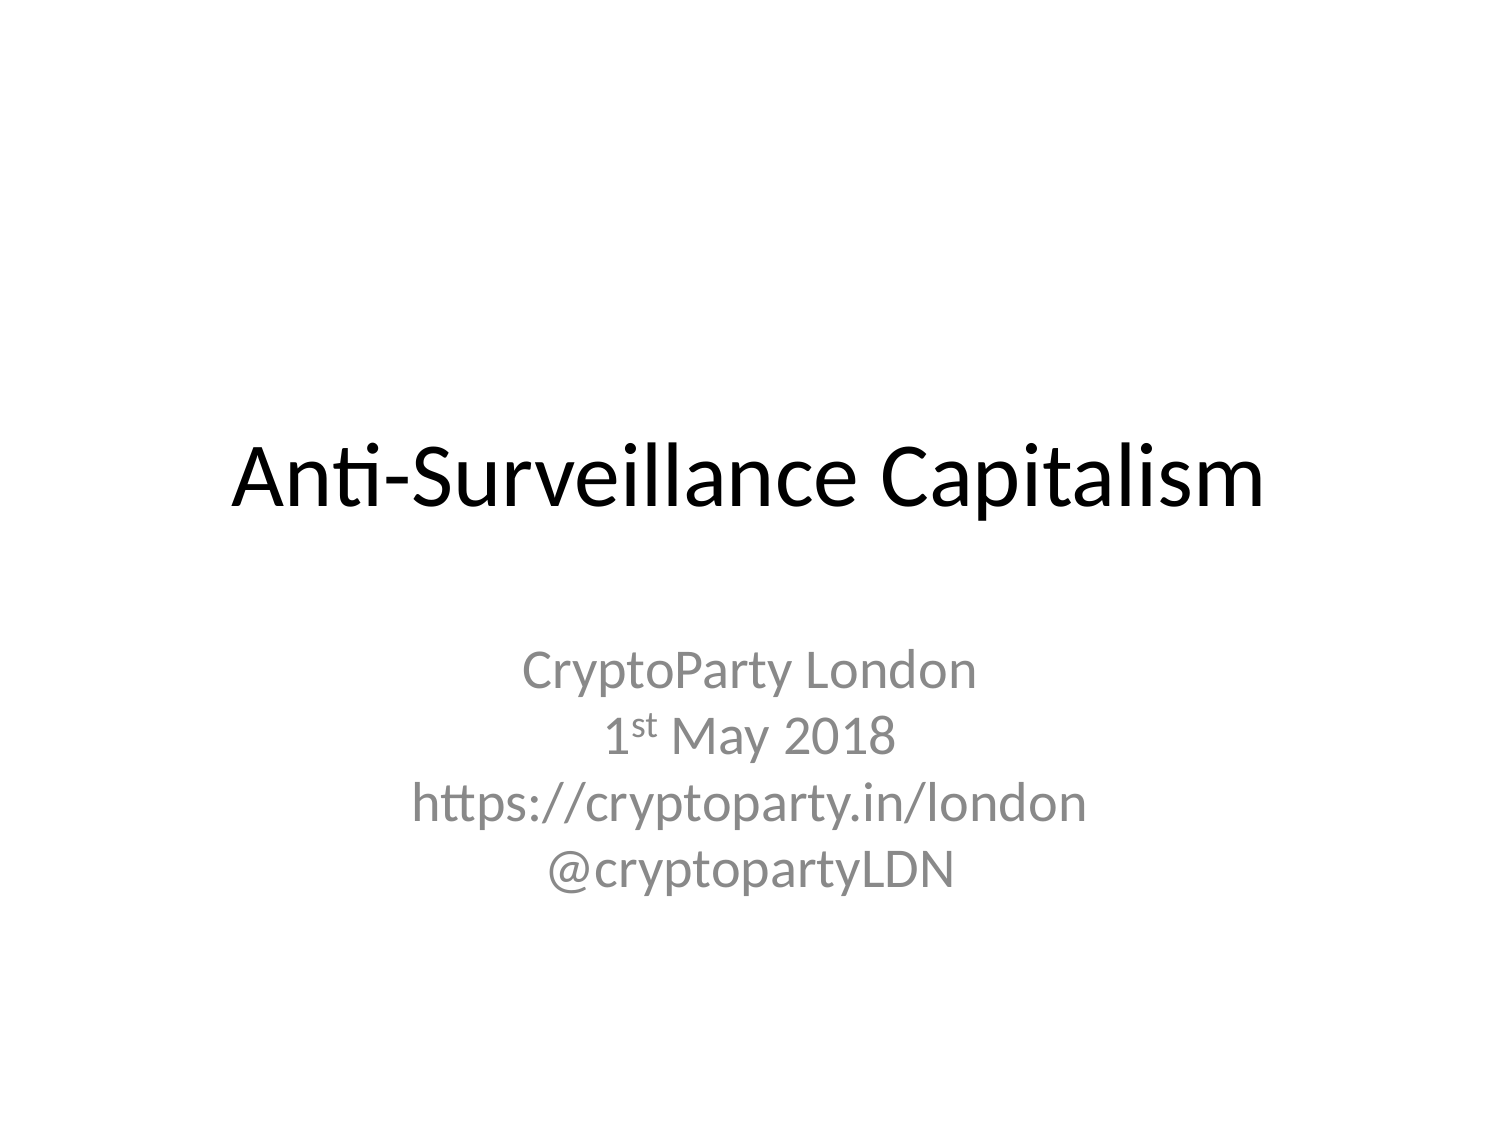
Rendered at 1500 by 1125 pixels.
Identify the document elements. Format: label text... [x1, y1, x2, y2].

subtitle CryptoParty London 1st May 2018 https://cryptoparty.in/london @cryptopartyLDN [225, 637, 1276, 925]
title Anti-Surveillance Capitalism [112, 349, 1388, 591]
